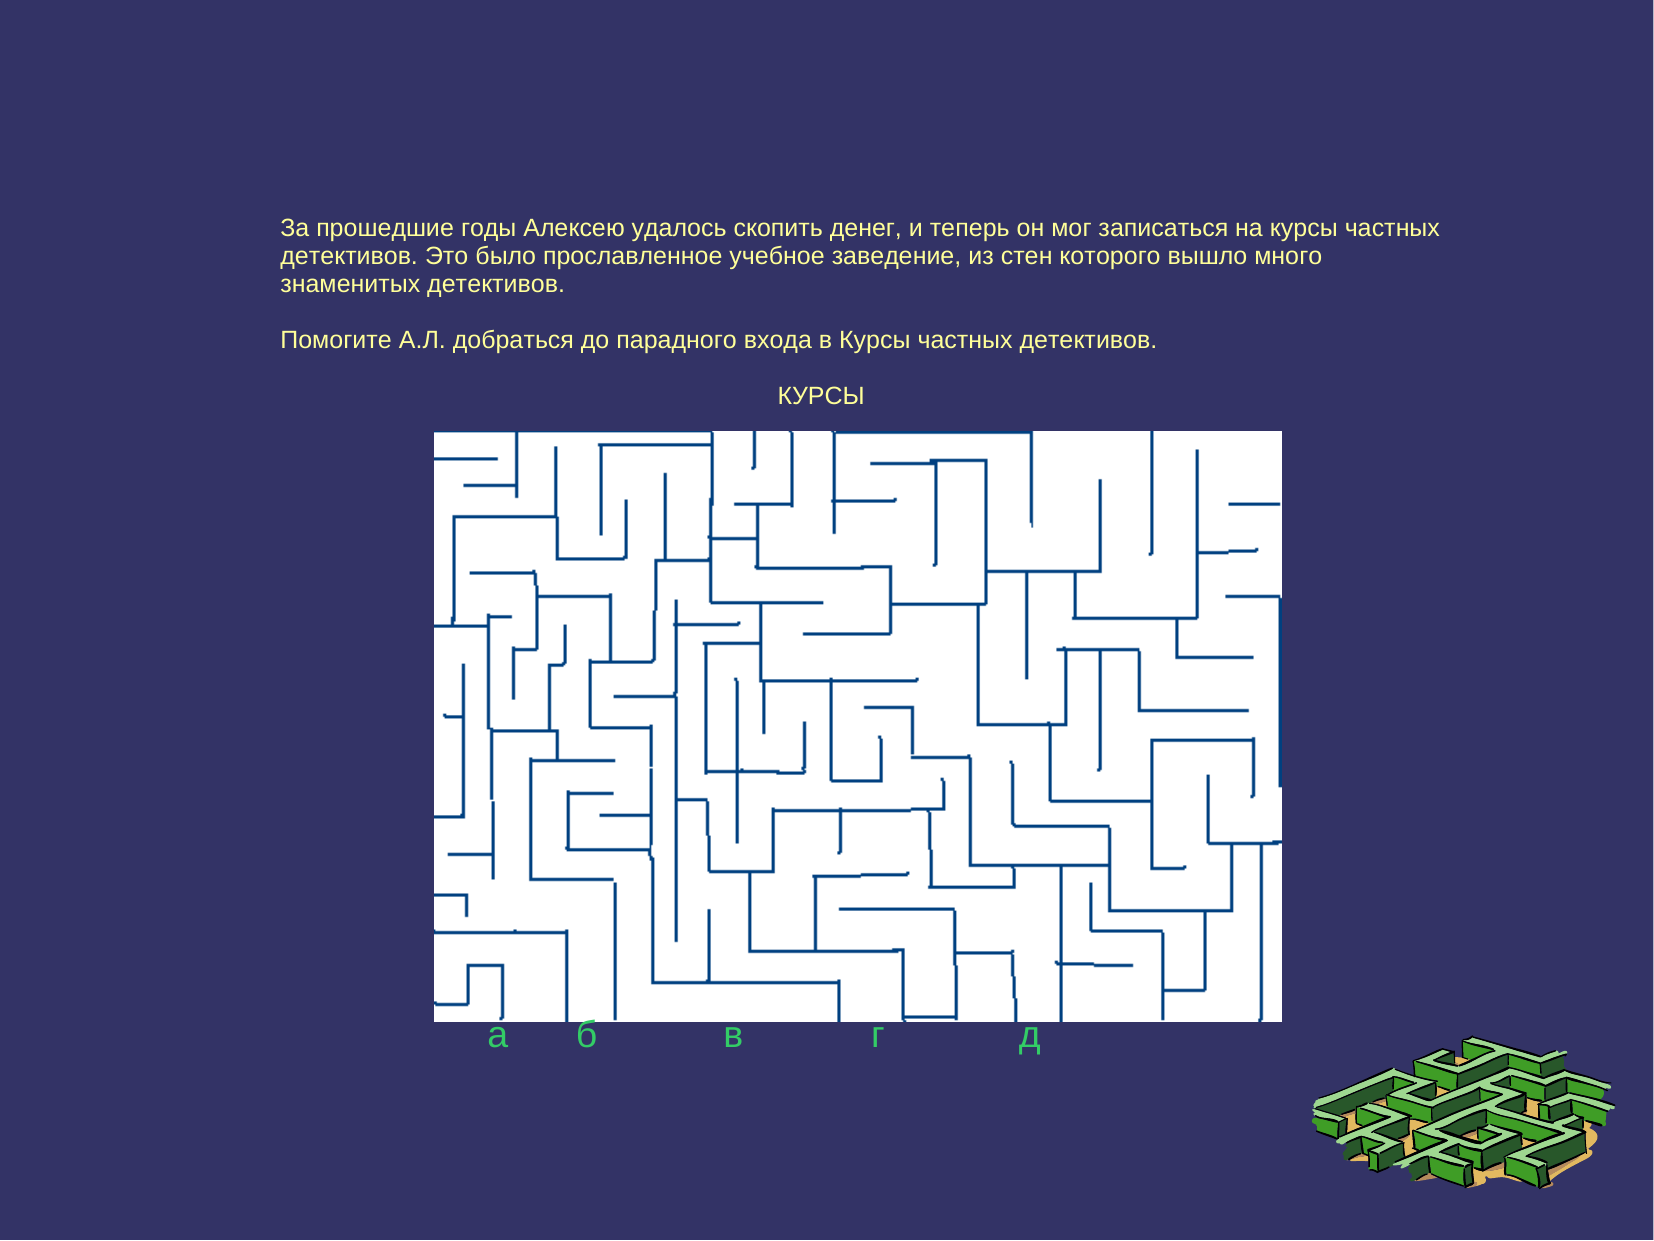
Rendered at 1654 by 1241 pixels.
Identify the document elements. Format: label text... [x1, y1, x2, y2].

text_box в [708, 1006, 827, 1063]
text_box д [1003, 1006, 1123, 1063]
text_box За прошедшие годы Алексею удалось скопить денег, и теперь он мог записаться на курсы частных детективов. Это было прославленное учебное заведение, из стен которого вышло много знаменитых детективов. Помогите А.Л. добраться до парадного входа в Курсы частных детективов. КУРСЫ [265, 206, 1477, 418]
text_box а [472, 1006, 561, 1063]
text_box г [856, 1006, 975, 1063]
text_box б [561, 1006, 680, 1063]
picture [434, 431, 1282, 1022]
